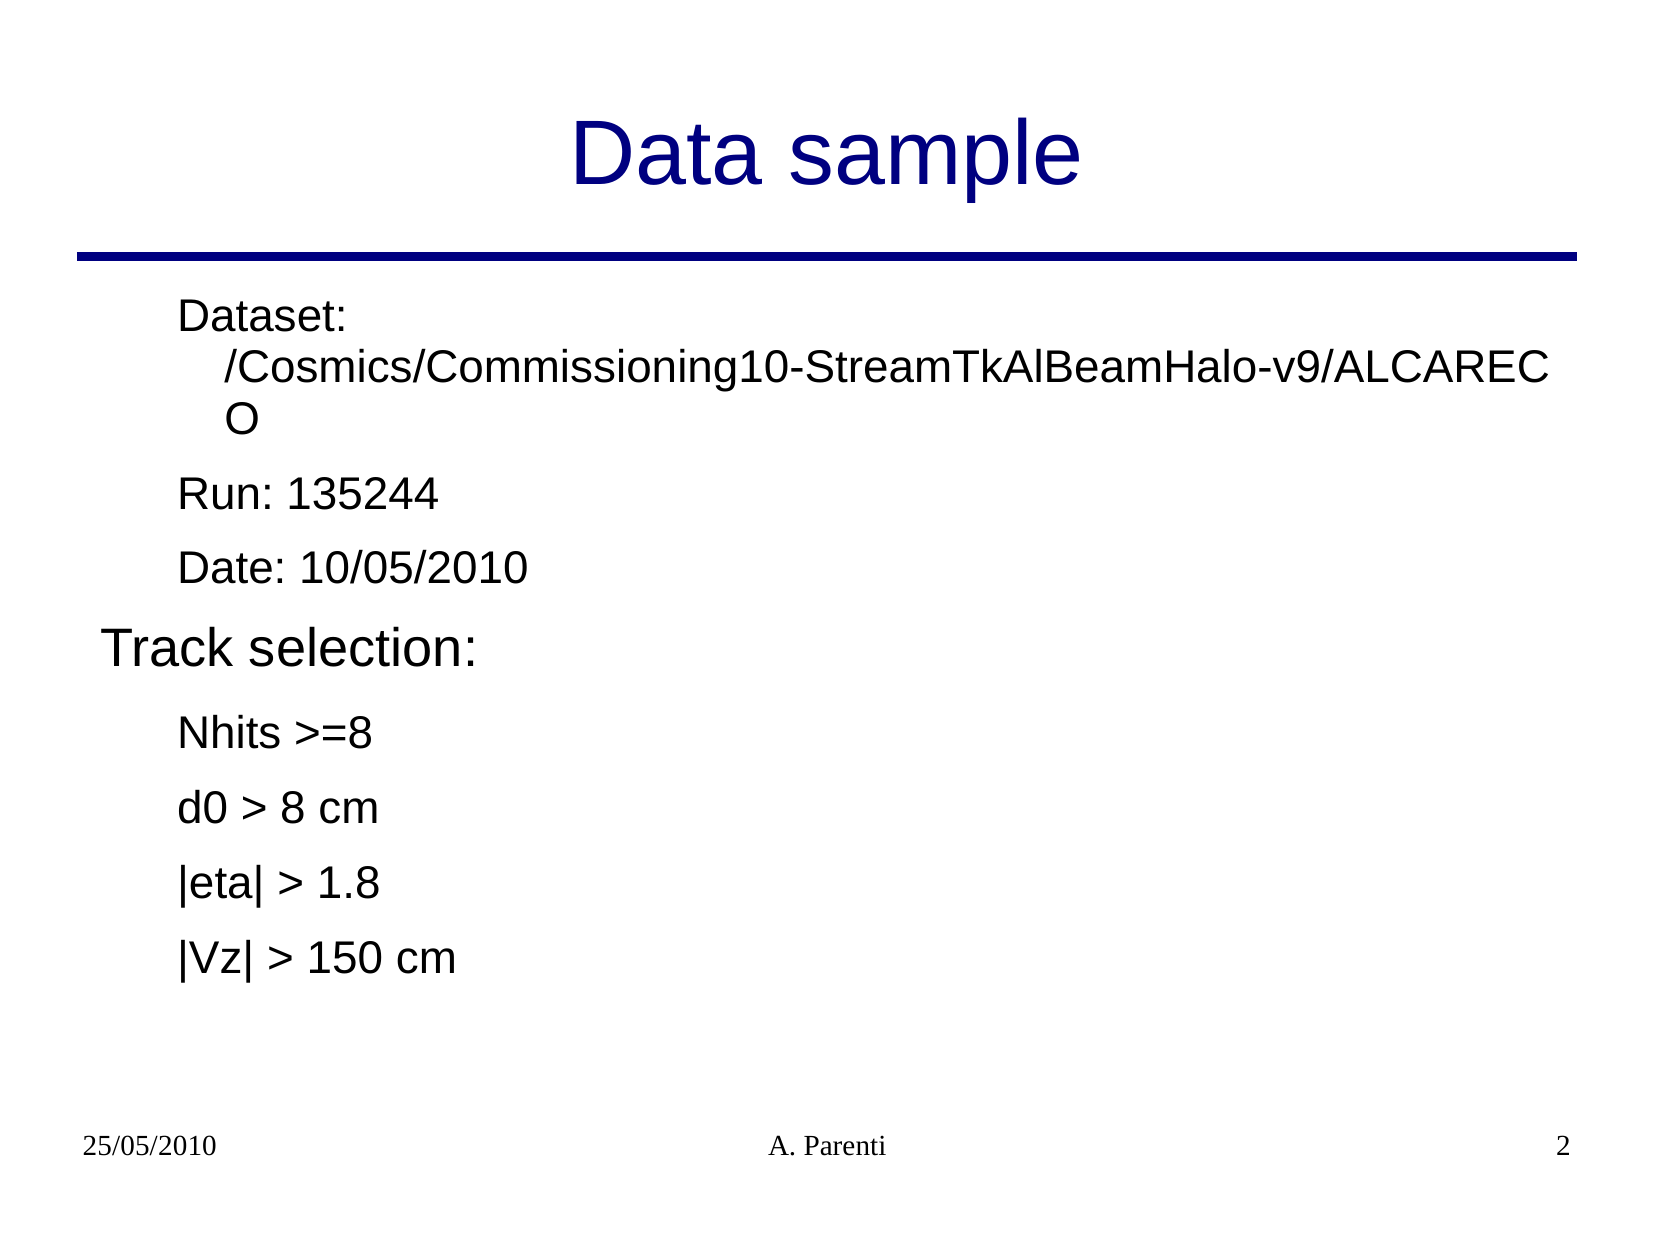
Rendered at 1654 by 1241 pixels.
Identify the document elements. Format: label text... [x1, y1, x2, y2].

list Dataset: /Cosmics/Commissioning10-StreamTkAlBeamHalo-v9/ALCARECO Run: 135244 Date: 10/05/2010 Track selection: Nhits >=8 d0 > 8 cm |eta| > 1.8 |Vz| > 150 cm [82, 290, 1571, 1109]
title Data sample [82, 49, 1571, 257]
